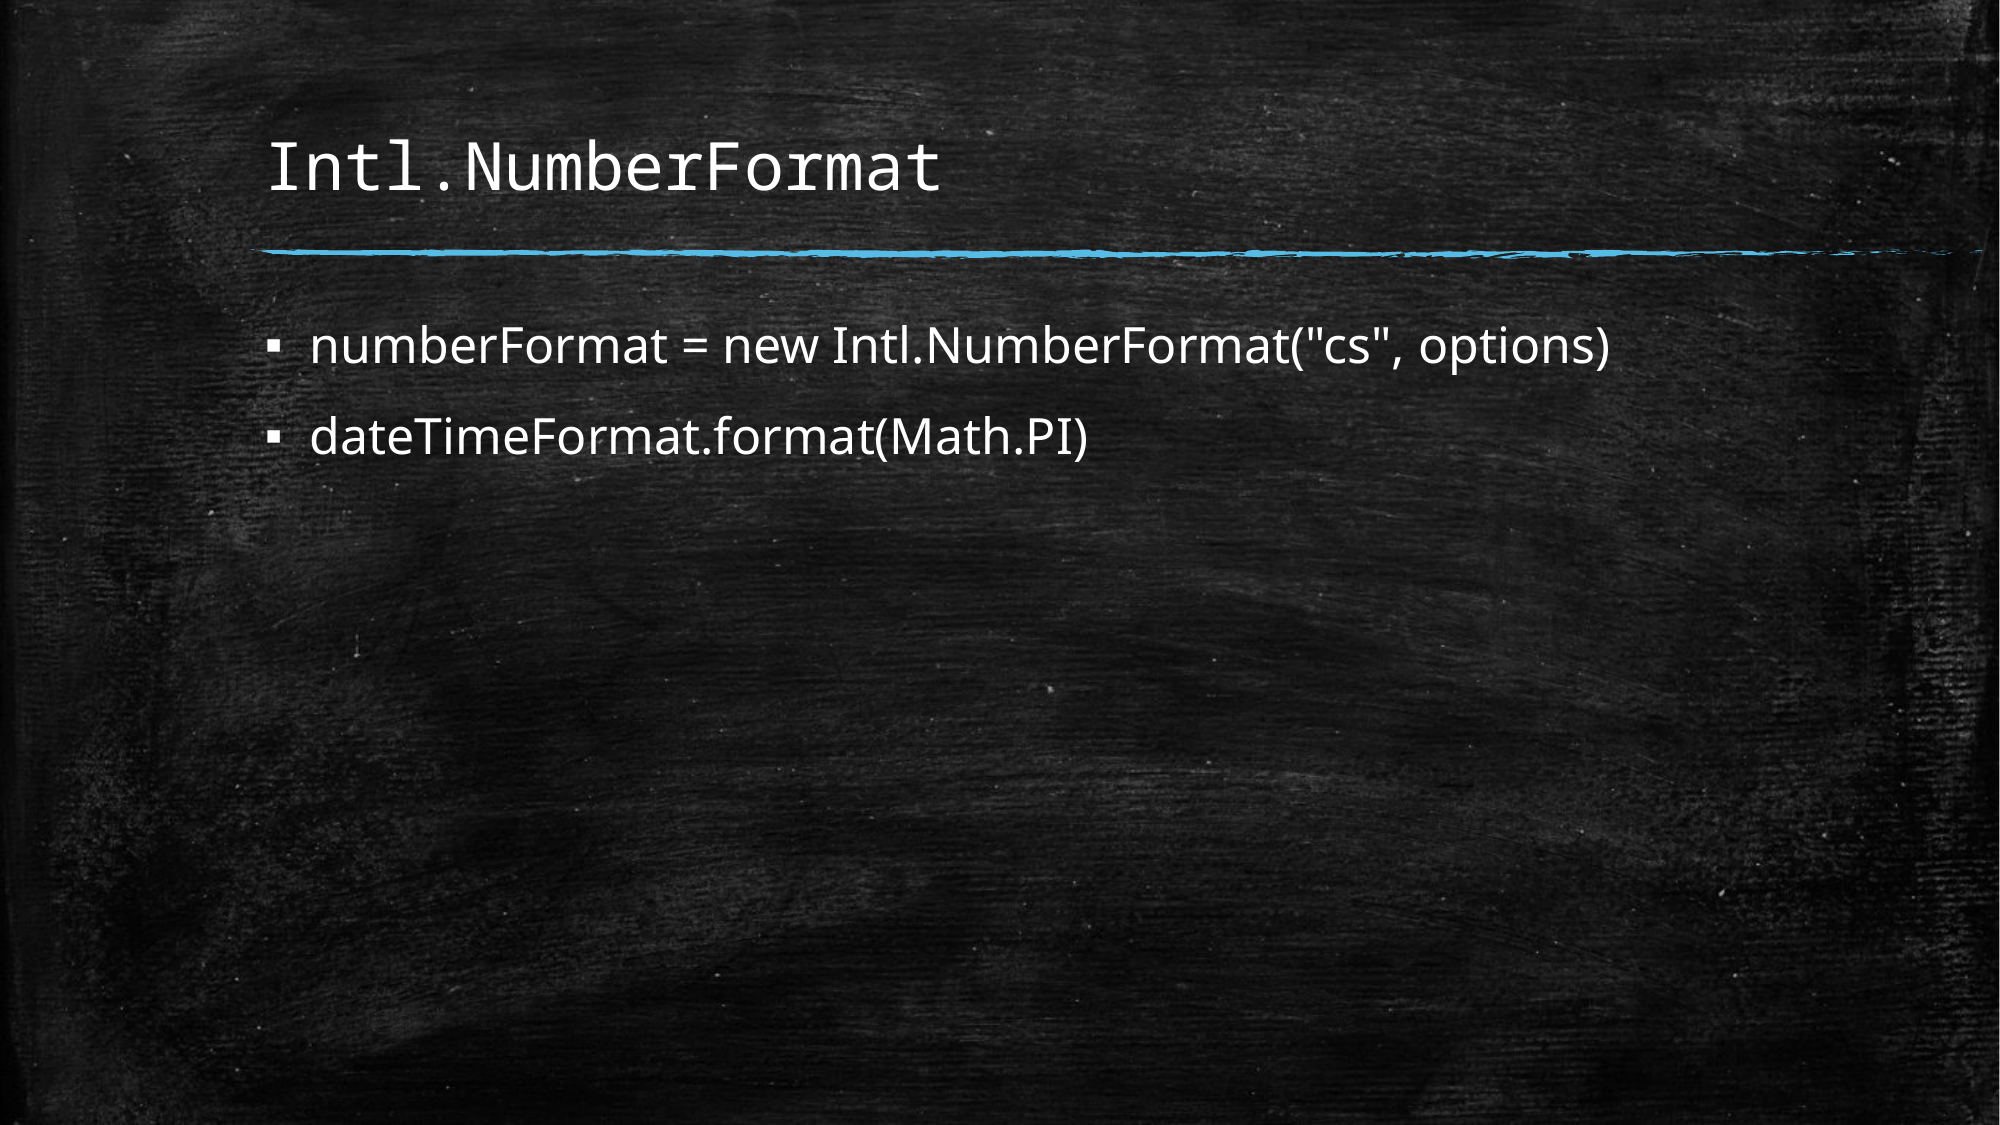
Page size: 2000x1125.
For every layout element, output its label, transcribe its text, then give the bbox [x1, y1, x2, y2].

title Intl.NumberFormat [249, 45, 1750, 213]
picture [0, 0, 2000, 1125]
list numberFormat = new Intl.NumberFormat("cs", options) dateTimeFormat.format(Math.PI) [249, 312, 1750, 1013]
